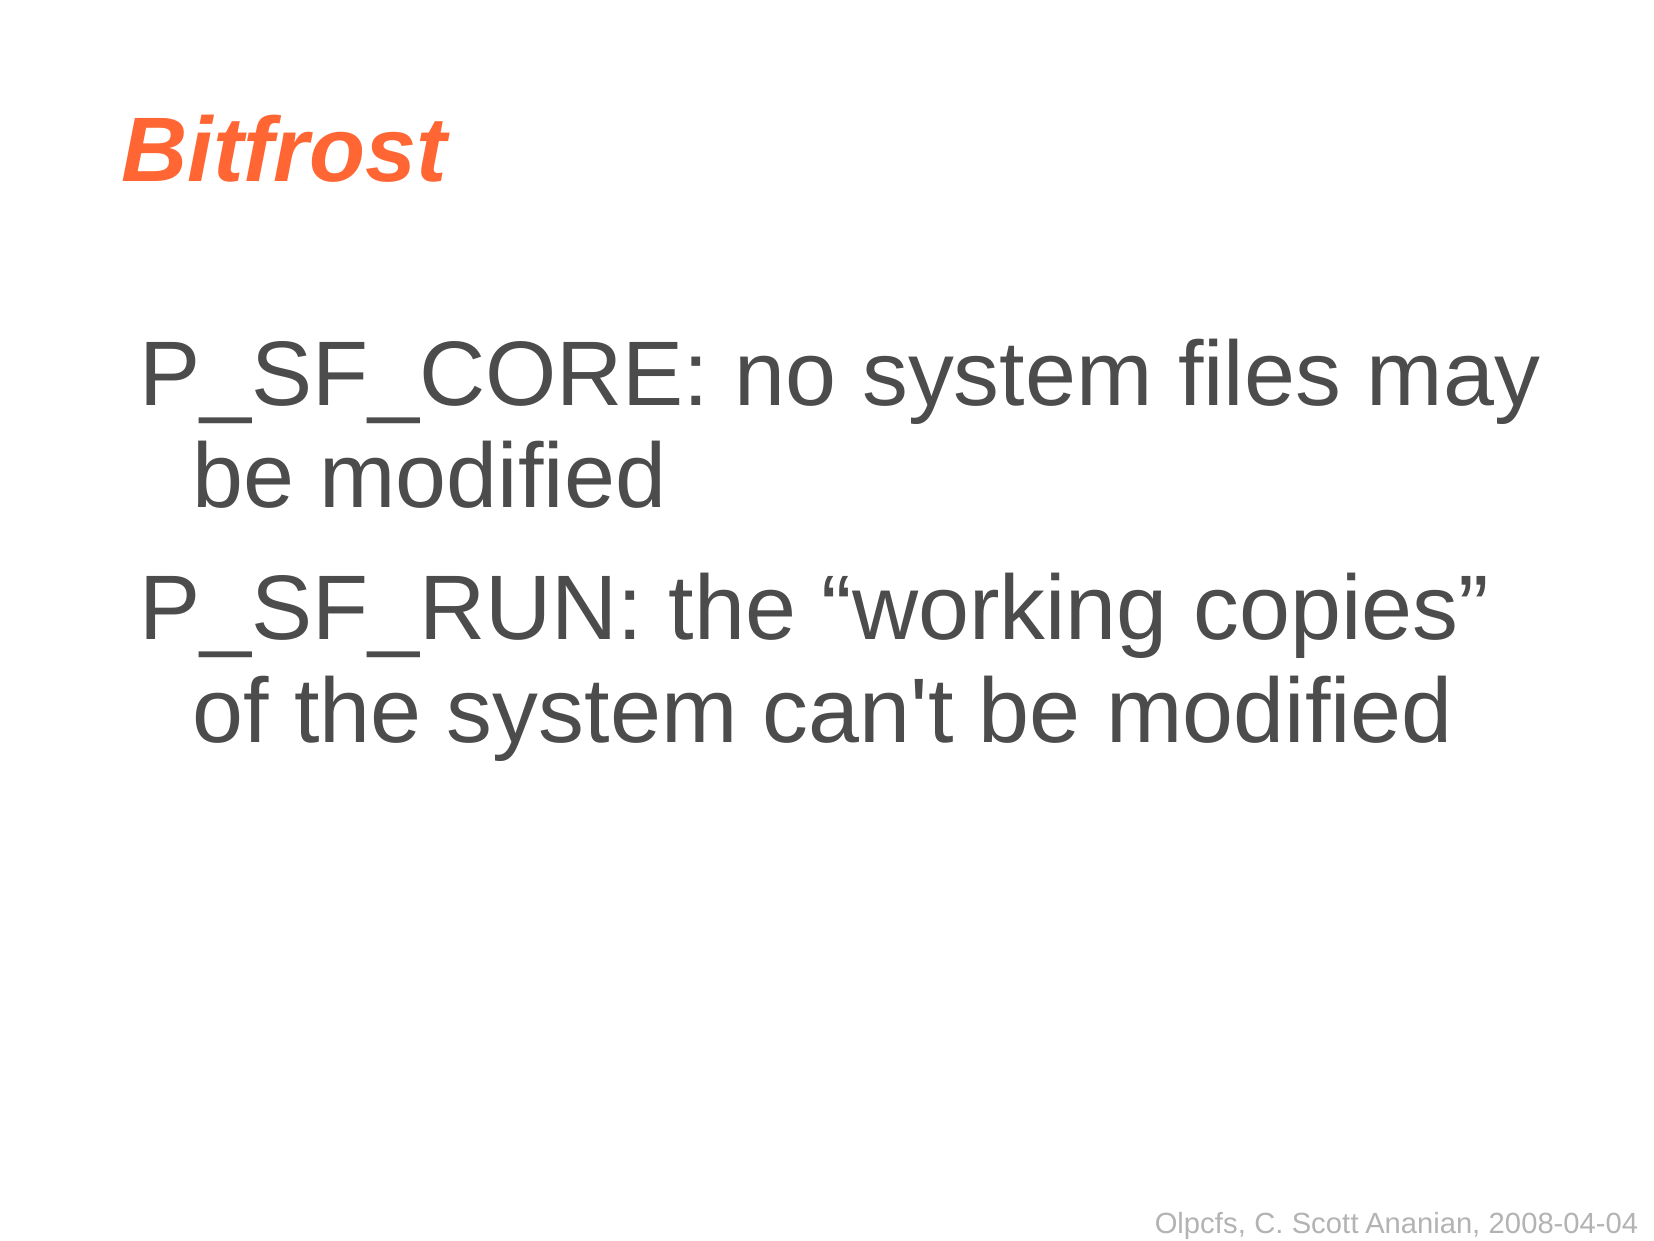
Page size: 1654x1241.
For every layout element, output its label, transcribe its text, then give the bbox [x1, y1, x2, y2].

title Bitfrost [121, 46, 1534, 254]
list P_SF_CORE: no system files may be modified P_SF_RUN: the “working copies” of the system can't be modified [121, 321, 1561, 1132]
